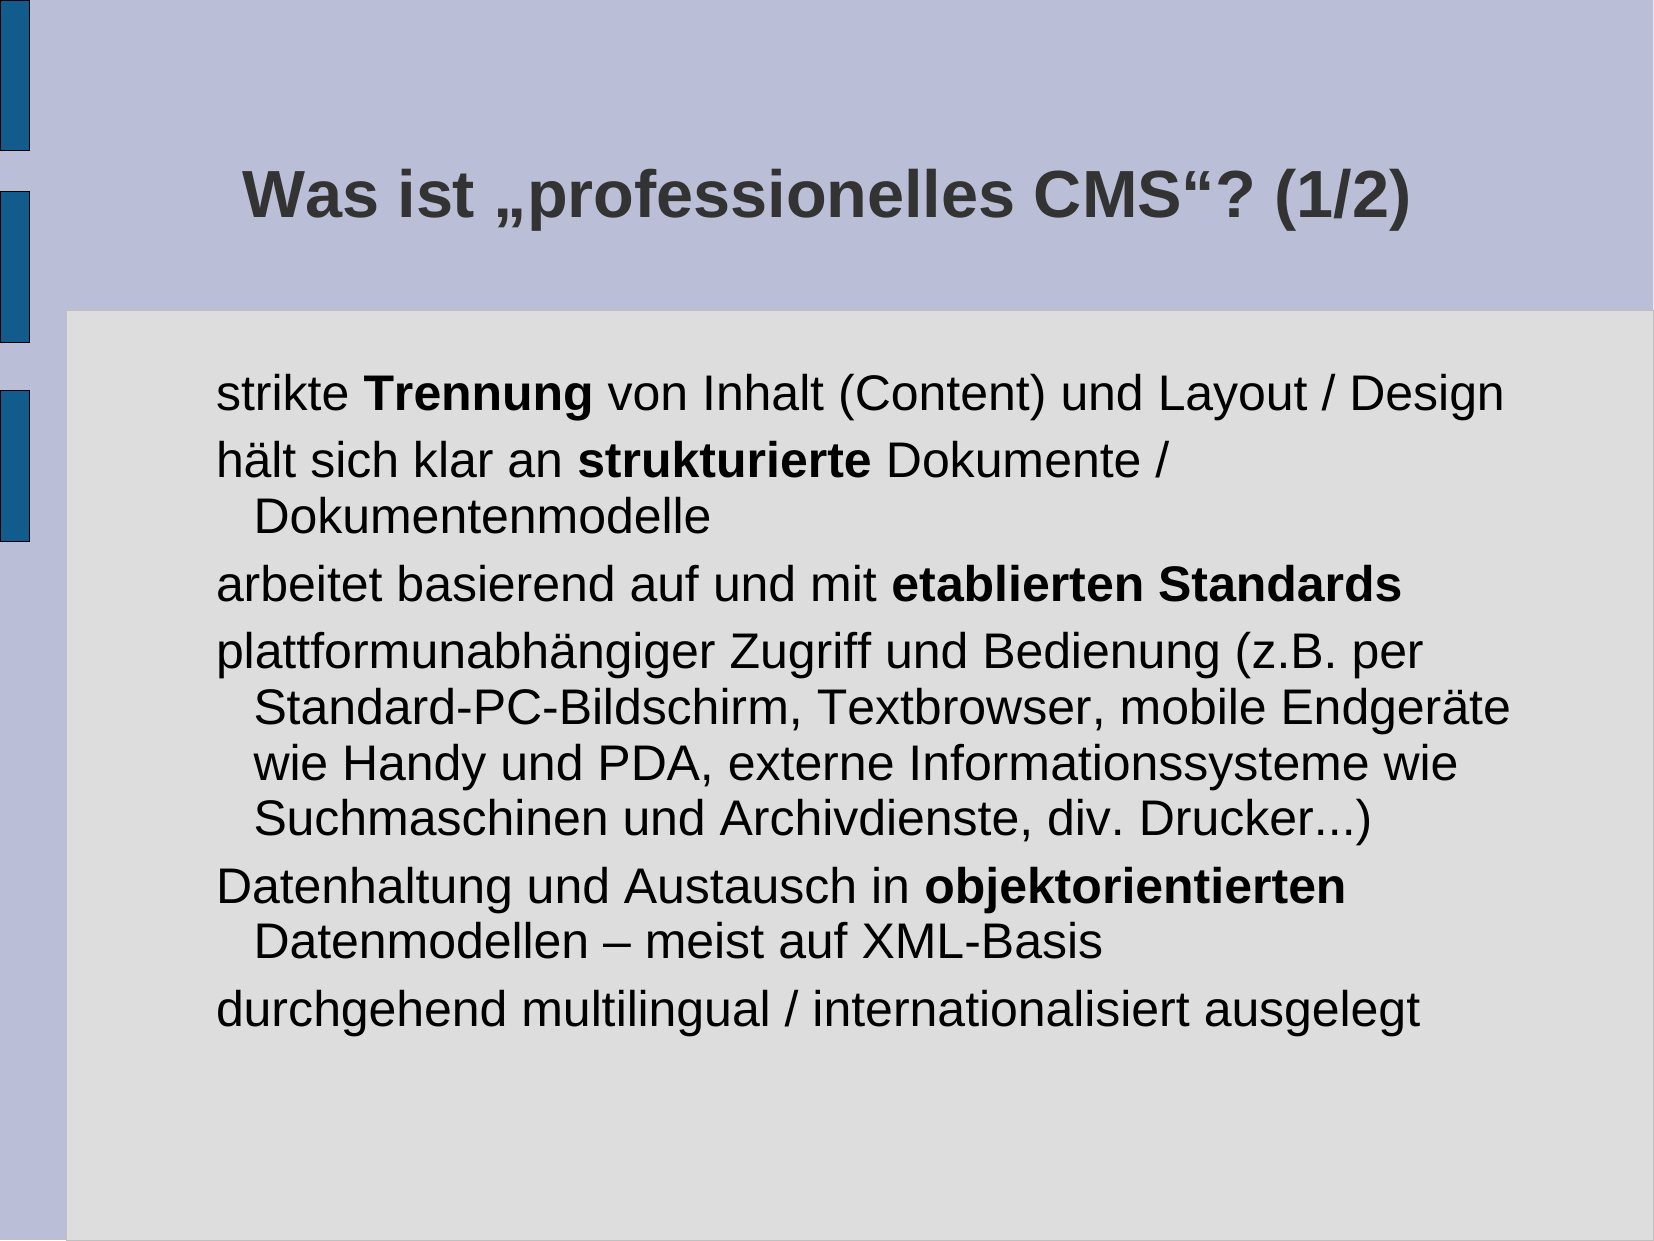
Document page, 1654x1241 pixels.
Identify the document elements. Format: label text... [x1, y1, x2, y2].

title Was ist „professionelles CMS“? (1/2) [121, 91, 1534, 299]
list strikte Trennung von Inhalt (Content) und Layout / Design hält sich klar an strukturierte Dokumente / Dokumentenmodelle arbeitet basierend auf und mit etablierten Standards plattformunabhängiger Zugriff und Bedienung (z.B. per Standard-PC-Bildschirm, Textbrowser, mobile Endgeräte wie Handy und PDA, externe Informationssysteme wie Suchmaschinen und Archivdienste, div. Drucker...) Datenhaltung und Austausch in objektorientierten Datenmodellen – meist auf XML-Basis durchgehend multilingual / internationalisiert ausgelegt [178, 364, 1570, 1147]
